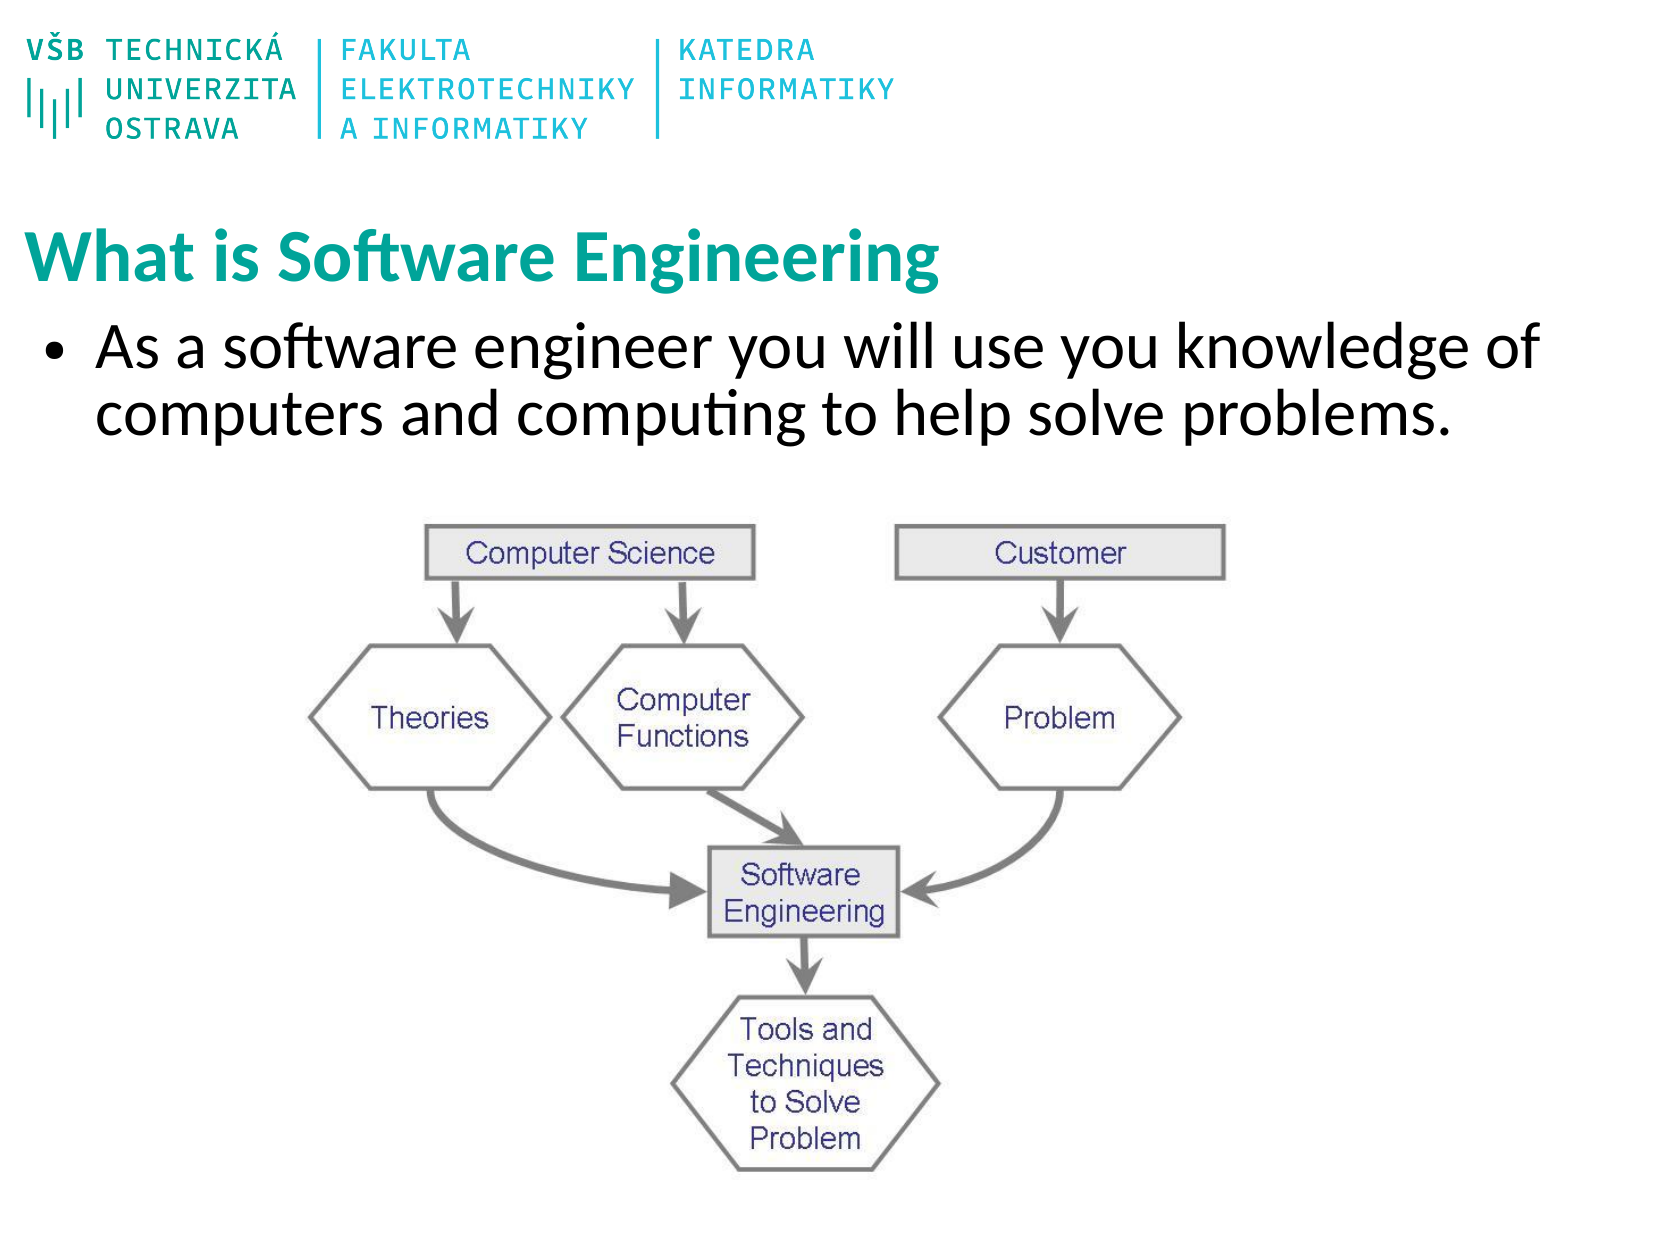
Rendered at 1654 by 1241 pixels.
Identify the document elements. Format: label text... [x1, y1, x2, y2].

picture [26, 31, 894, 139]
list As a software engineer you will use you knowledge of computers and computing to help solve problems. [24, 318, 1629, 485]
picture [259, 507, 1349, 1190]
title What is Software Engineering [24, 169, 1629, 301]
